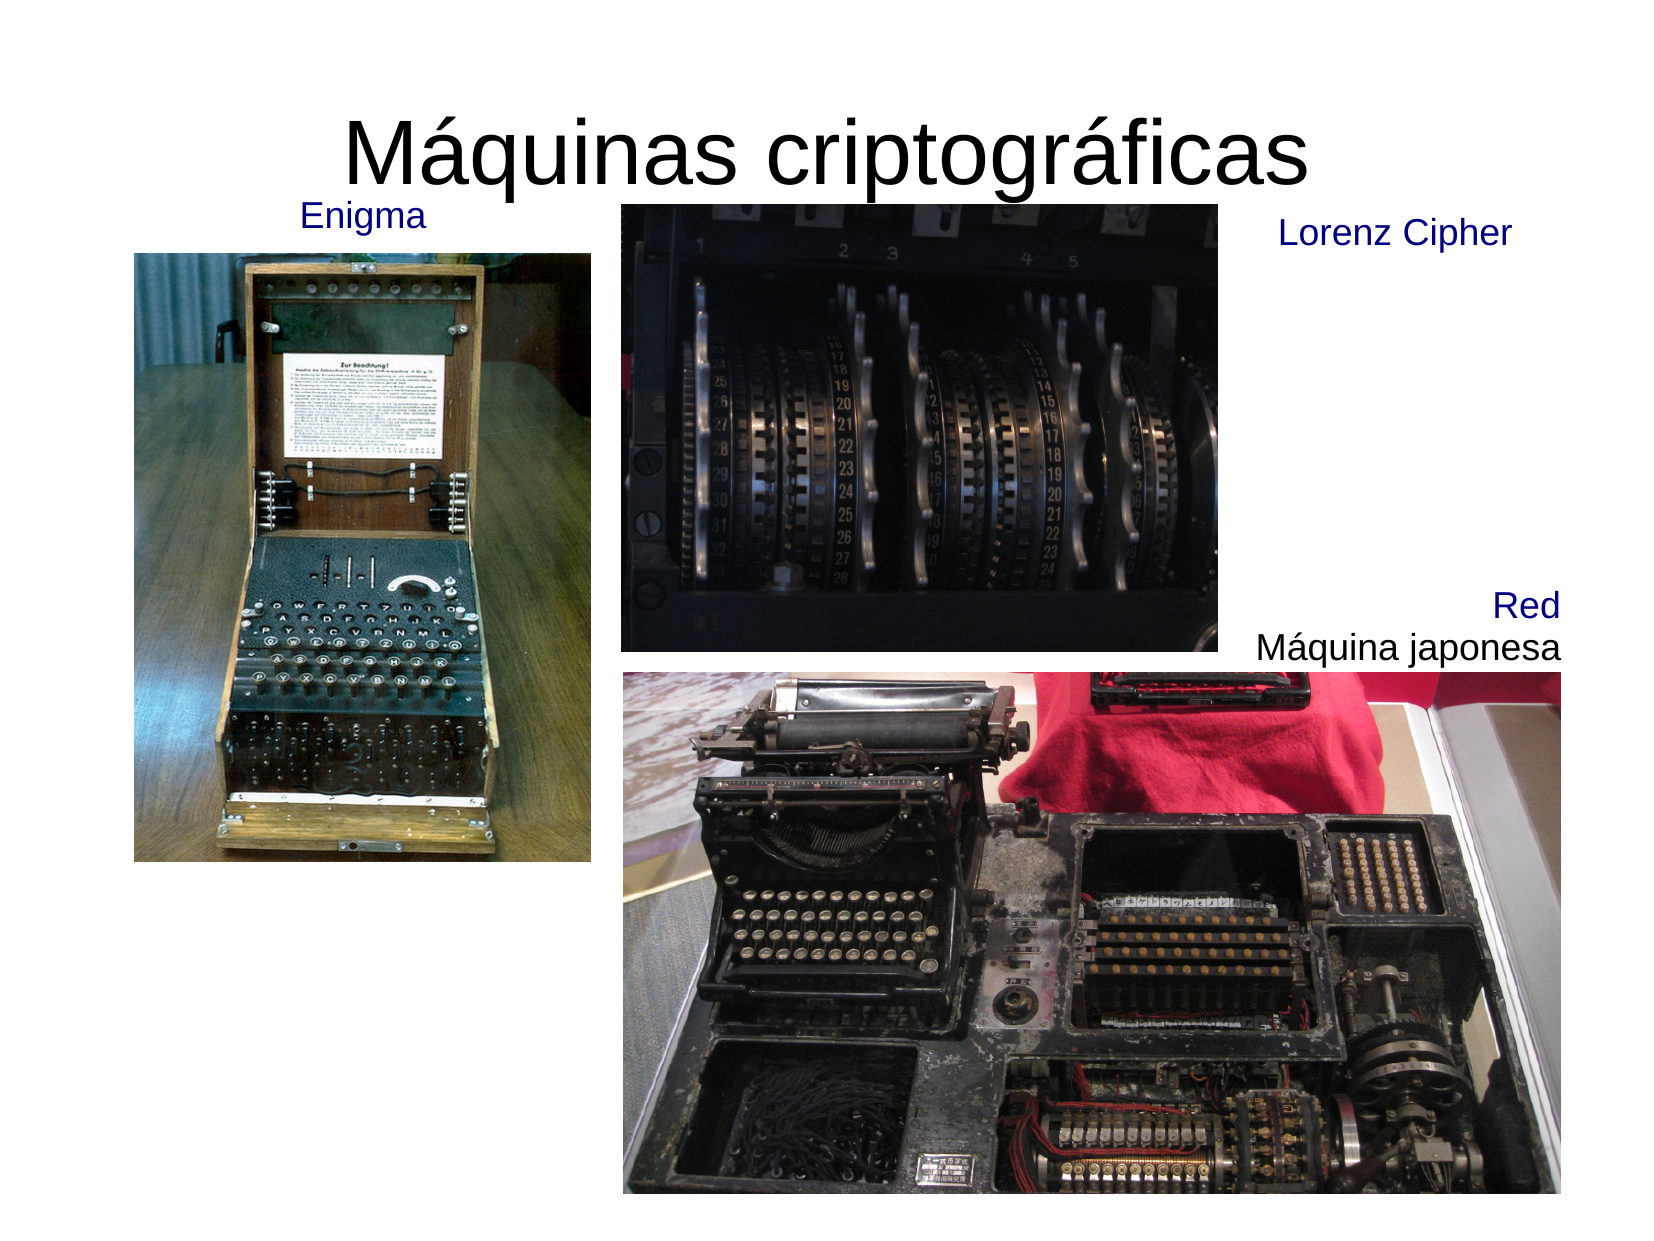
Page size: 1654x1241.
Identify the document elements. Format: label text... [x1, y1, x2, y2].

picture [134, 253, 591, 862]
picture [623, 672, 1561, 1194]
title Máquinas criptográficas [82, 49, 1571, 257]
picture [621, 204, 1218, 652]
